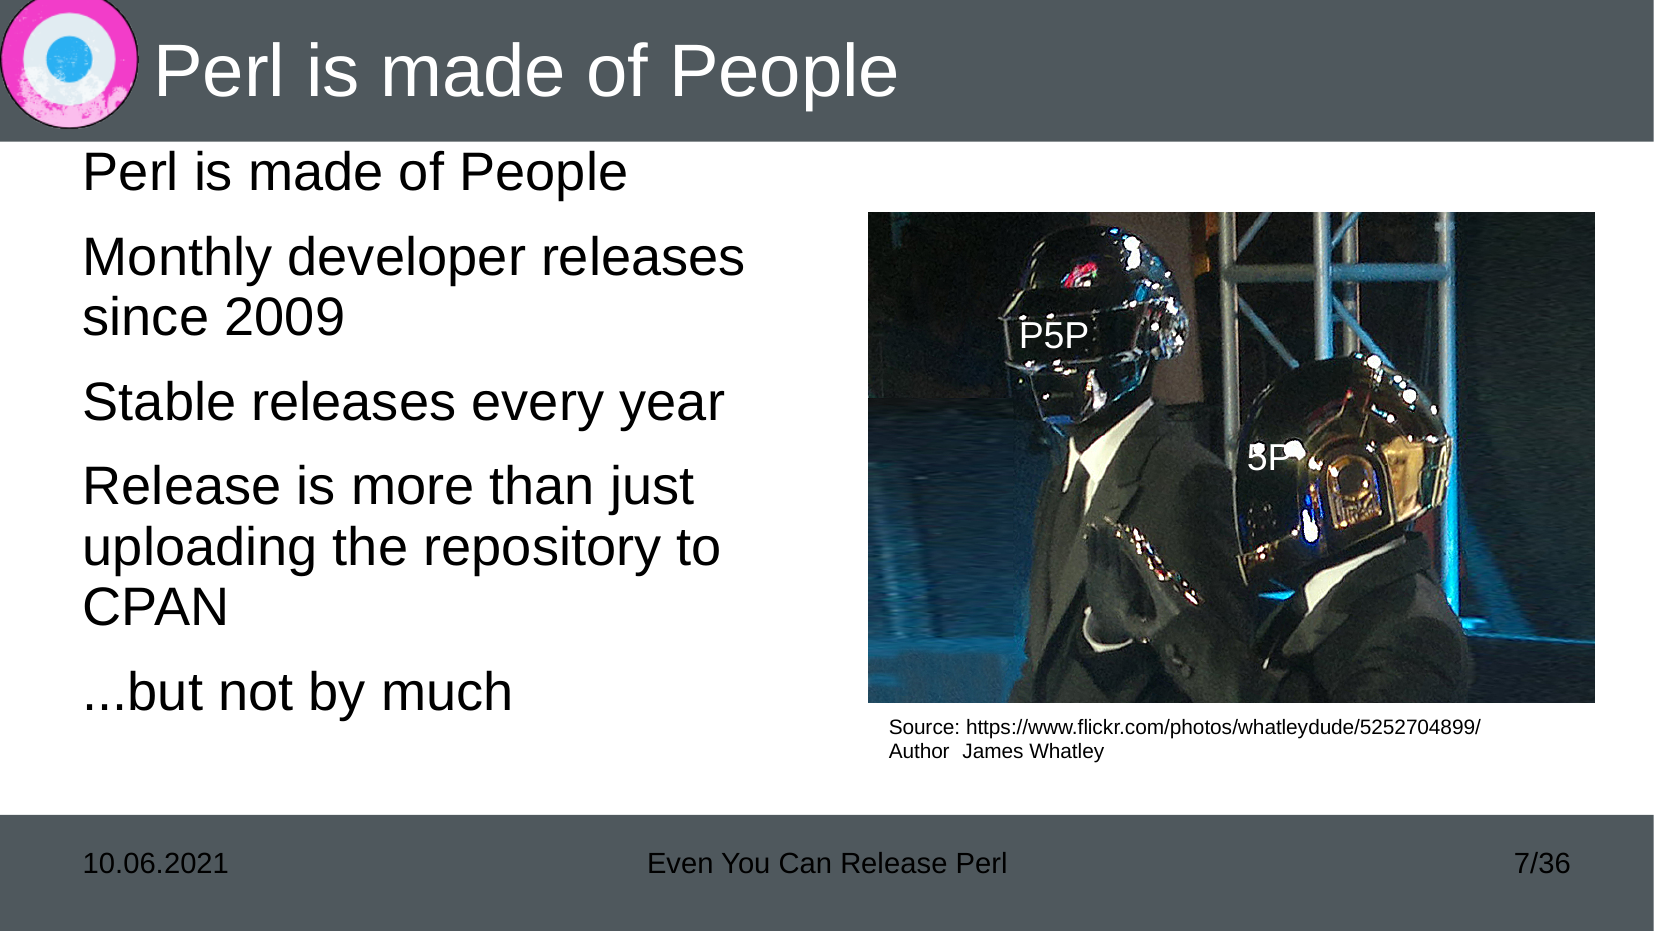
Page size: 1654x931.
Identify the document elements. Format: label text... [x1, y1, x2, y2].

title Perl is made of People [153, 5, 1654, 136]
list Perl is made of People Monthly developer releases since 2009 Stable releases every year Release is more than just uploading the repository to CPAN ...but not by much [82, 141, 809, 815]
text_box 5P [1211, 429, 1318, 489]
text_box P5P [1003, 307, 1111, 367]
picture [0, 0, 228, 148]
text_box Source: https://www.flickr.com/photos/whatleydude/5252704899/ Author James Whatley [874, 708, 1496, 771]
picture [868, 212, 1595, 703]
